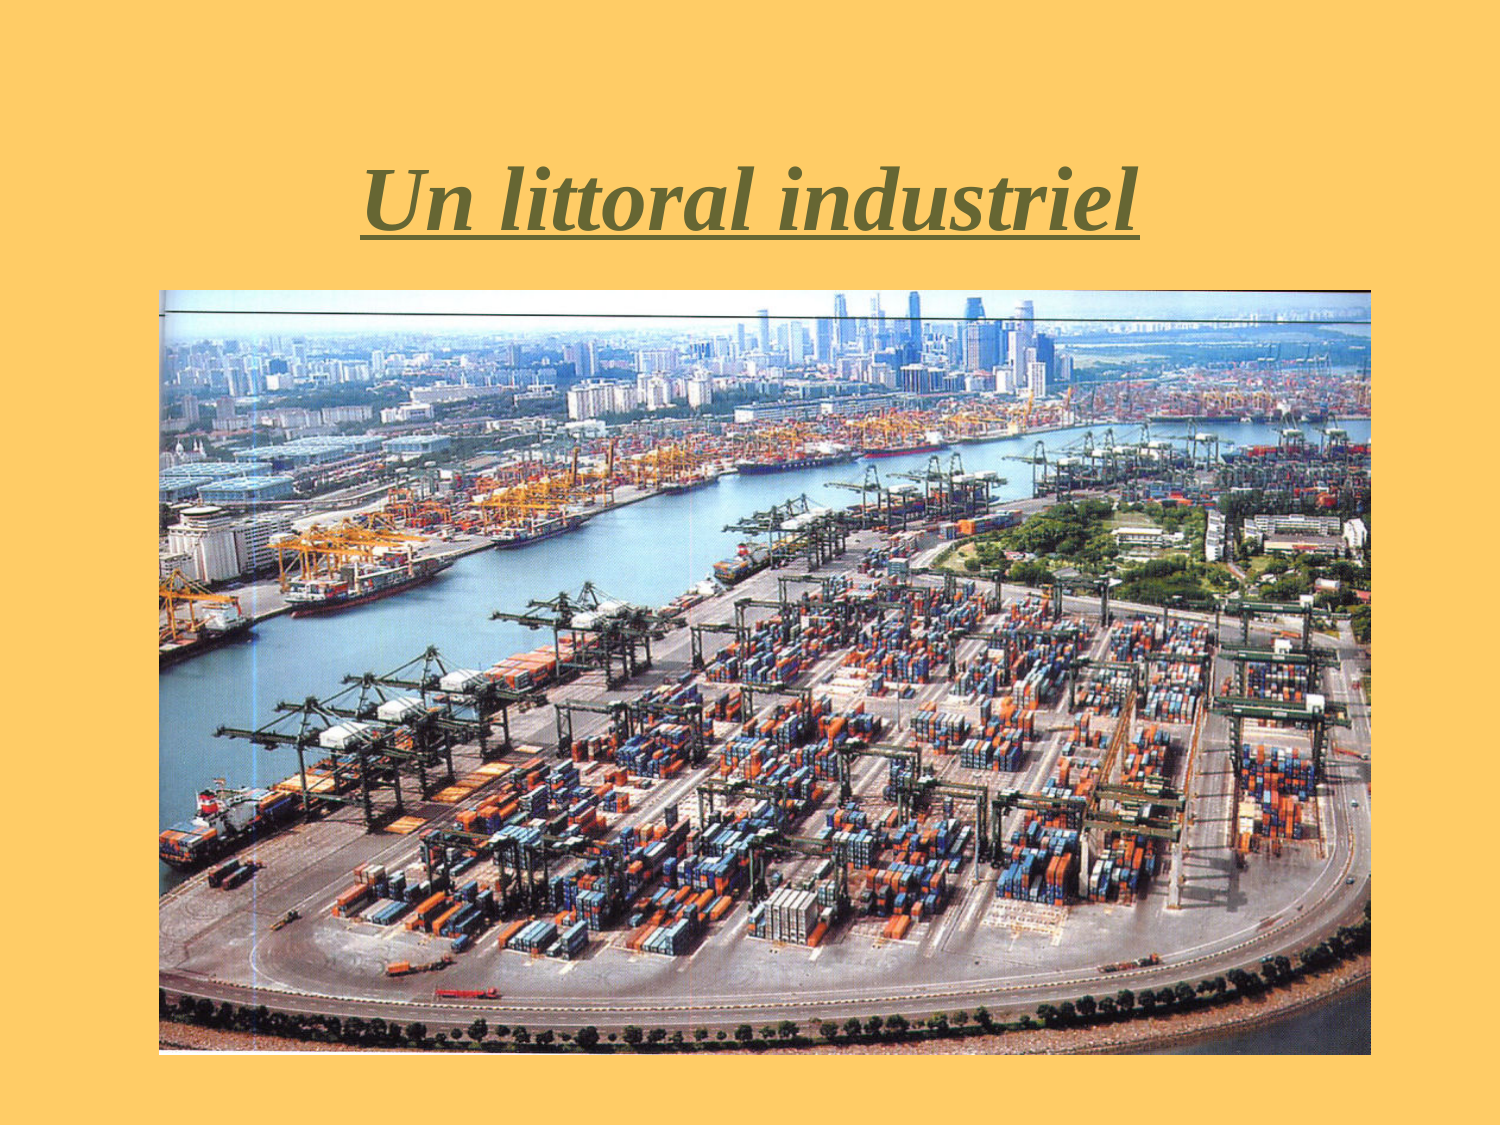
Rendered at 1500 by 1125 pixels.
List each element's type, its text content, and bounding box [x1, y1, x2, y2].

text_box Un littoral industriel [112, 99, 1388, 288]
picture [159, 290, 1371, 1055]
